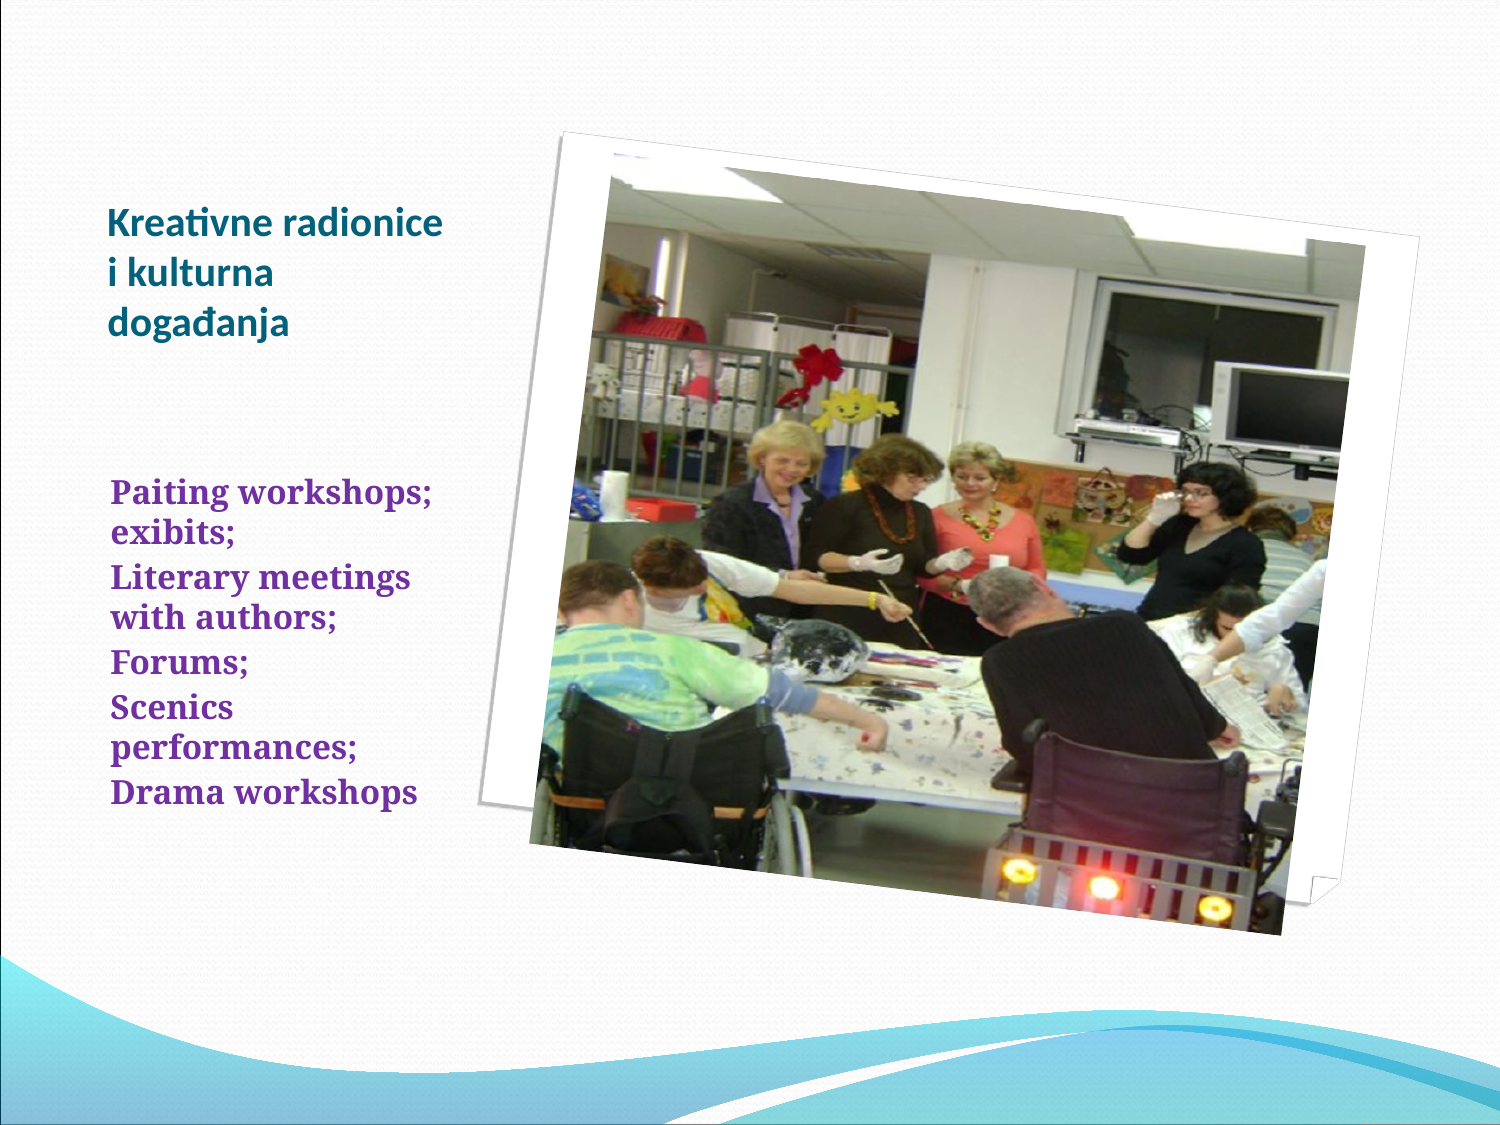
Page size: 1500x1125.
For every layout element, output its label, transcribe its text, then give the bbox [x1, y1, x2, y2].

picture [0, 0, 1500, 1125]
text_box [529, 153, 1366, 936]
title Kreativne radionice i kulturna događanja [99, 137, 463, 453]
list Paiting workshops; exibits; Literary meetings with authors; Forums; Scenics performances; Drama workshops [99, 463, 463, 822]
